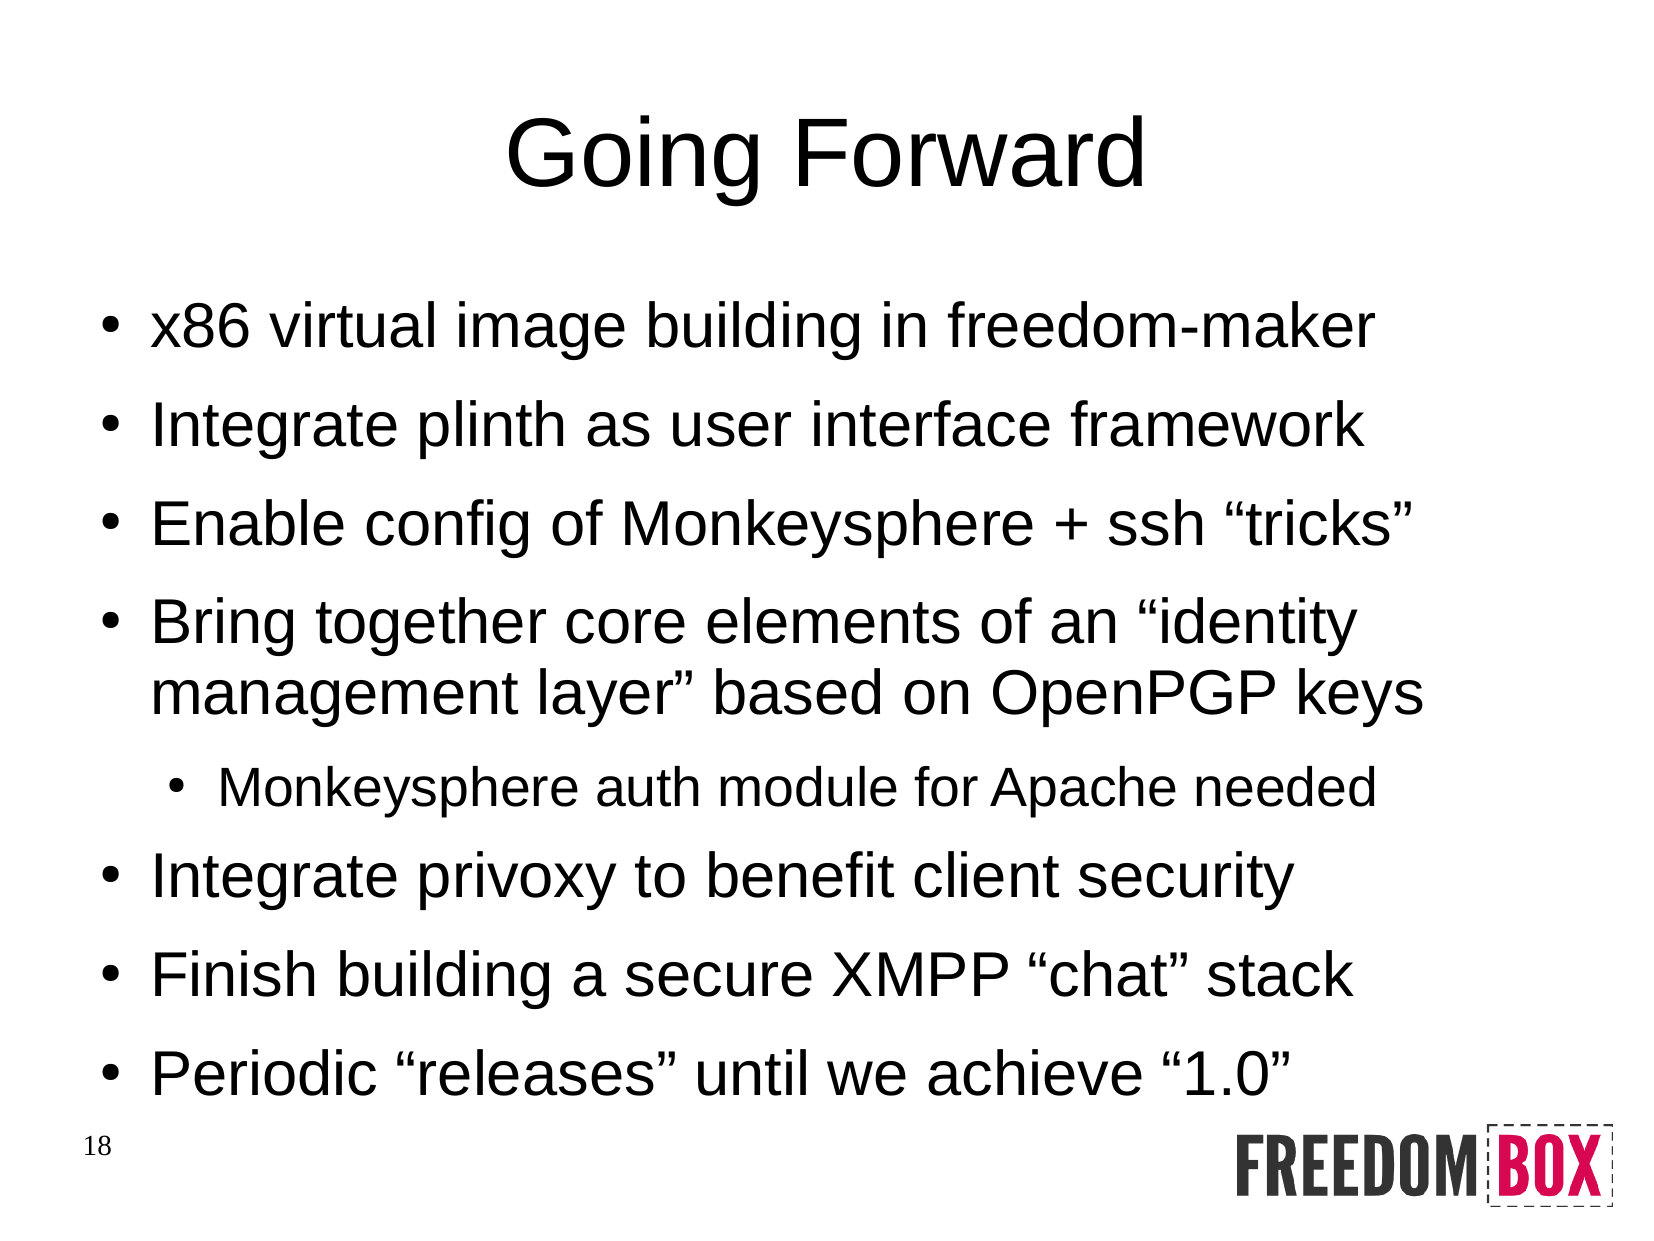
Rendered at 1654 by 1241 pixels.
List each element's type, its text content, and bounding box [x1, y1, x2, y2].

title Going Forward [82, 49, 1571, 257]
picture [1237, 1124, 1613, 1207]
list x86 virtual image building in freedom-maker Integrate plinth as user interface framework Enable config of Monkeysphere + ssh “tricks” Bring together core elements of an “identity management layer” based on OpenPGP keys Monkeysphere auth module for Apache needed Integrate privoxy to benefit client security Finish building a secure XMPP “chat” stack Periodic “releases” until we achieve “1.0” [82, 290, 1571, 1109]
